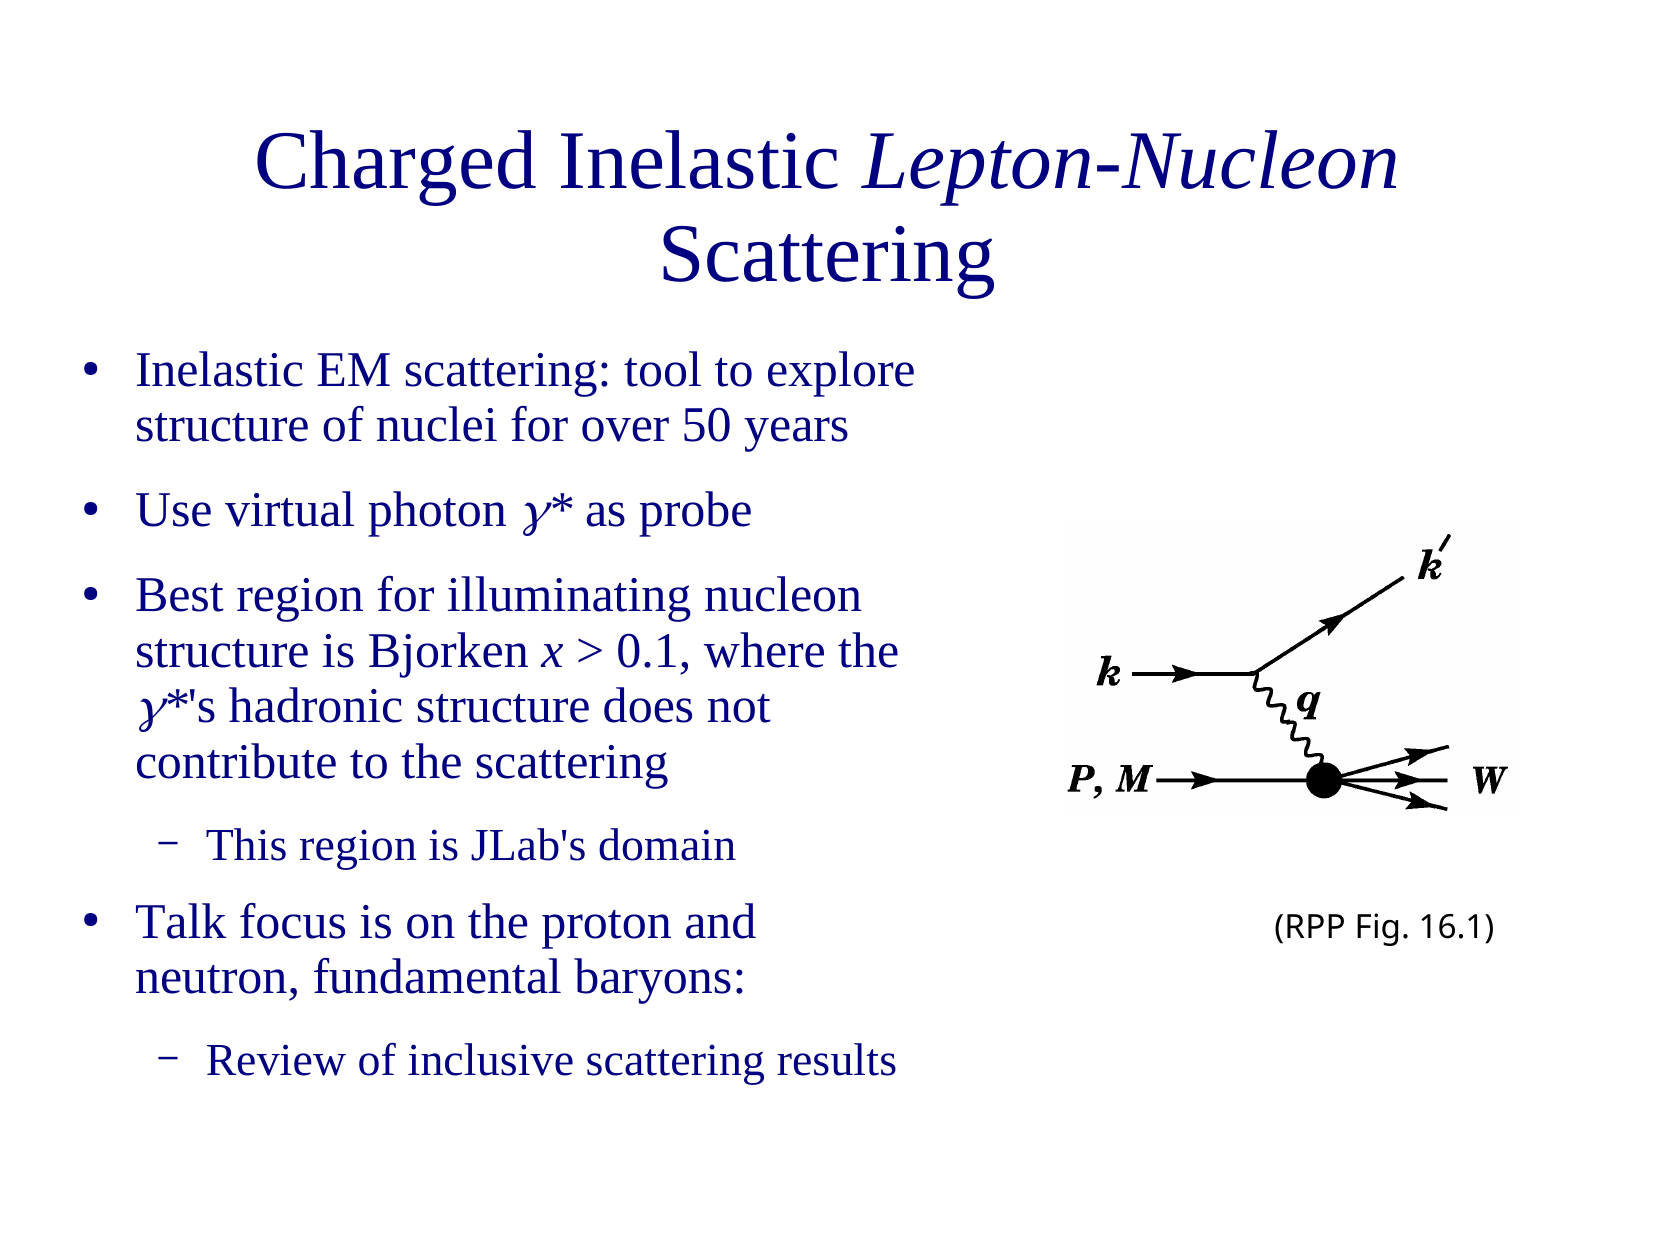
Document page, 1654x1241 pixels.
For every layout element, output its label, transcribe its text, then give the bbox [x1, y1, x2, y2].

title Charged Inelastic Lepton-Nucleon Scattering [121, 102, 1534, 311]
picture [1067, 521, 1518, 814]
list Inelastic EM scattering: tool to explore structure of nuclei for over 50 years Use virtual photon * as probe Best region for illuminating nucleon structure is Bjorken x > 0.1, where the *'s hadronic structure does not contribute to the scattering This region is JLab's domain Talk focus is on the proton and neutron, fundamental baryons: Review of inclusive scattering results [64, 341, 933, 1150]
text_box (RPP Fig. 16.1) [1269, 902, 1500, 941]
